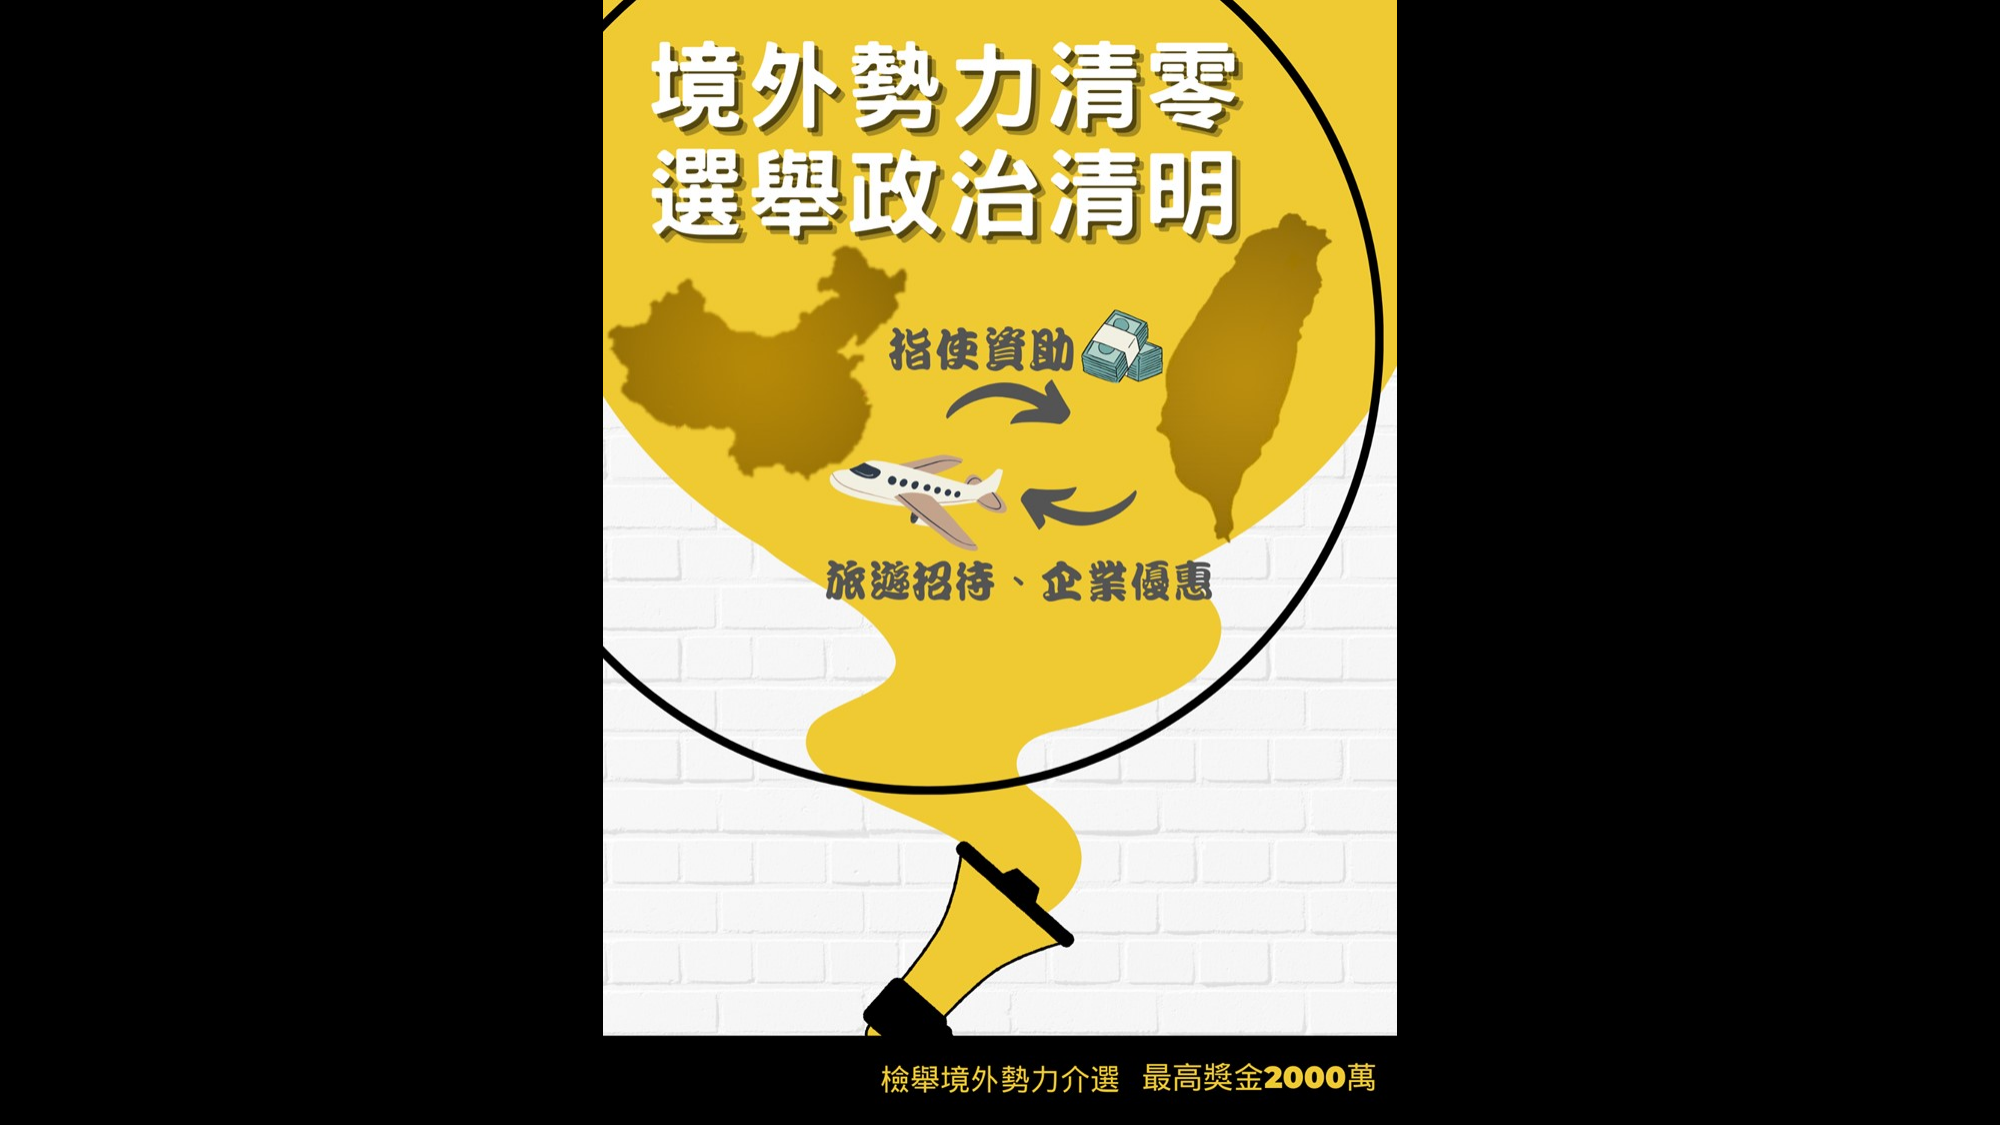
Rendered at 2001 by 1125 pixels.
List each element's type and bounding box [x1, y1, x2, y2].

picture [603, 0, 1397, 1123]
